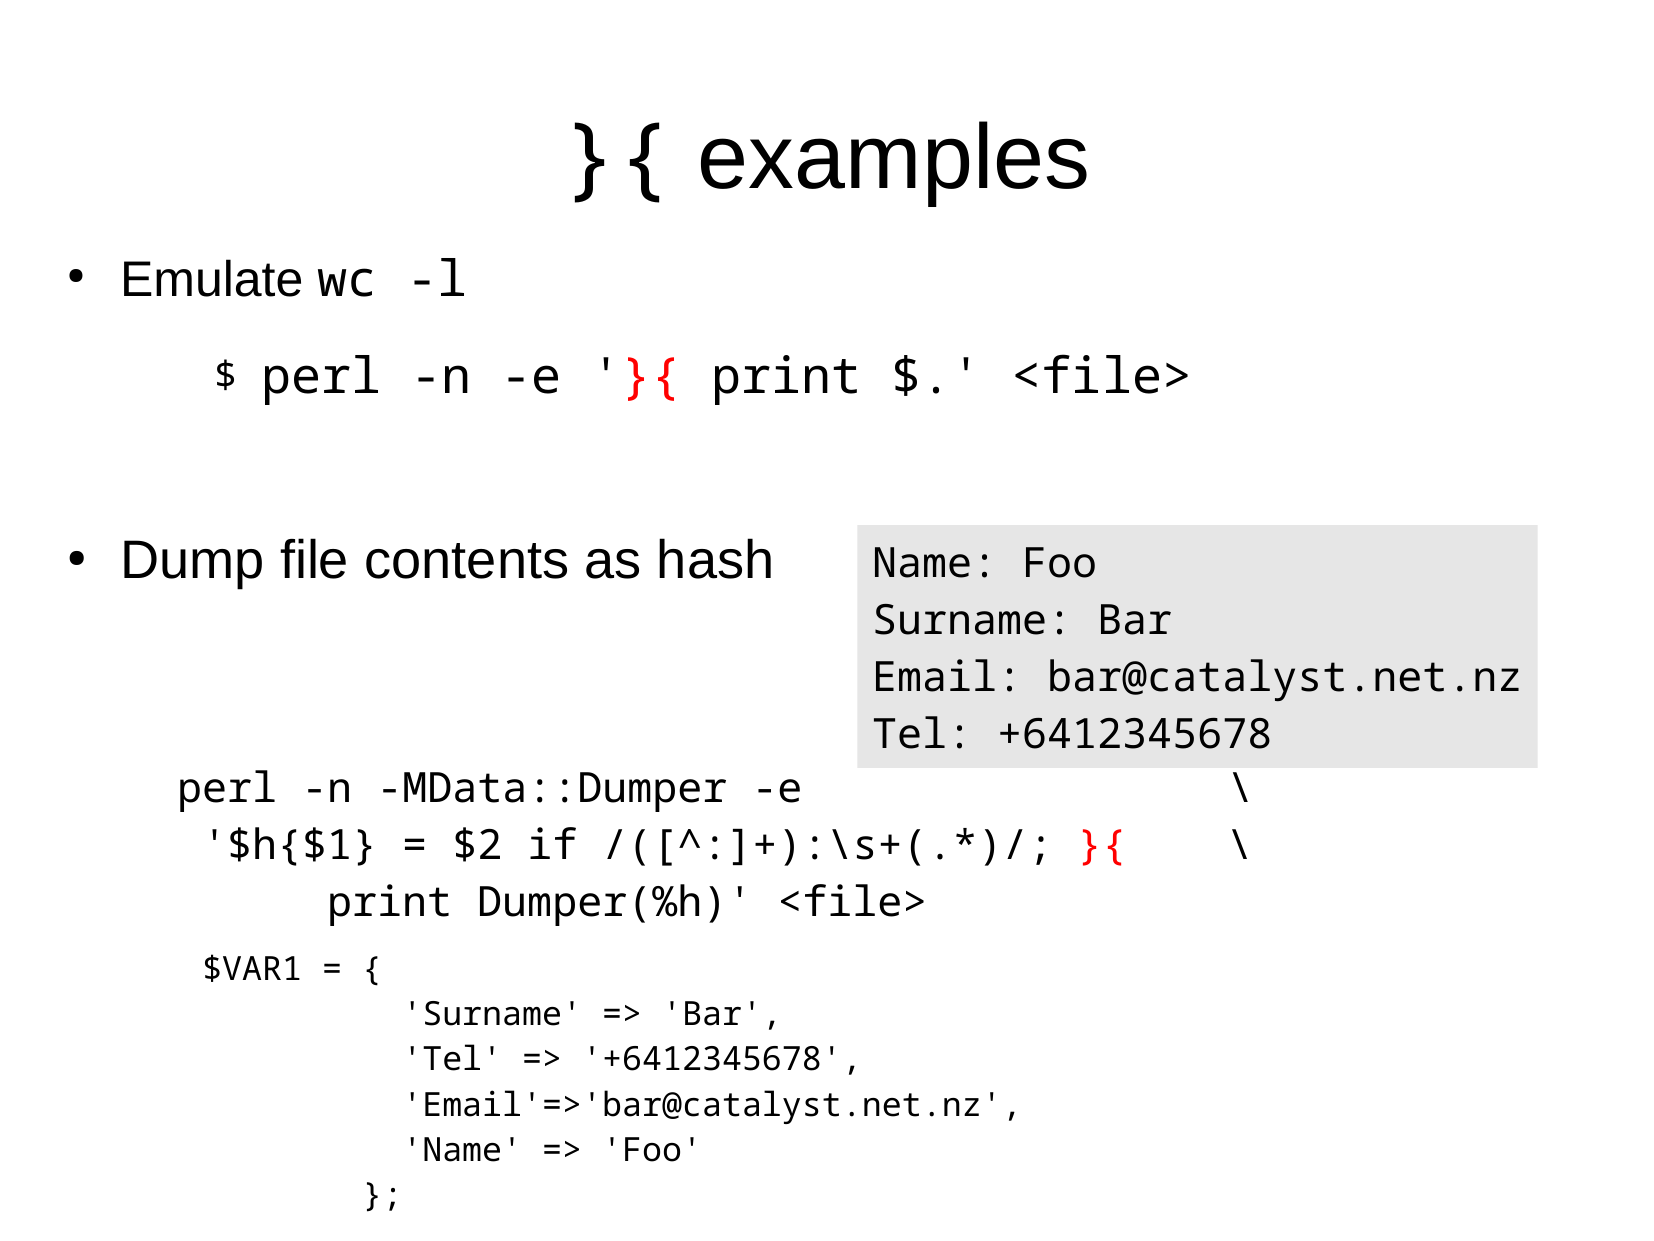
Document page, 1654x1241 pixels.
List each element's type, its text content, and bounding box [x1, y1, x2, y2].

text_box perl -n -MData::Dumper -e \ '$h{$1} = $2 if /([^:]+):\s+(.*)/; }{ \ print Dumper(%h)' <file> [162, 750, 1351, 901]
title }{ examples [82, 49, 1571, 257]
text_box Name: Foo Surname: Bar Email: bar@catalyst.net.nz Tel: +6412345678 [857, 525, 1538, 707]
list Emulate wc -l perl -n -e '}{ print $.' <file> Dump file contents as hash [49, 242, 1538, 638]
text_box $VAR1 = { 'Surname' => 'Bar', 'Tel' => '+6412345678', 'Email'=>'bar@catalyst.net.nz', 'Name' => 'Foo' }; [187, 937, 1051, 1201]
